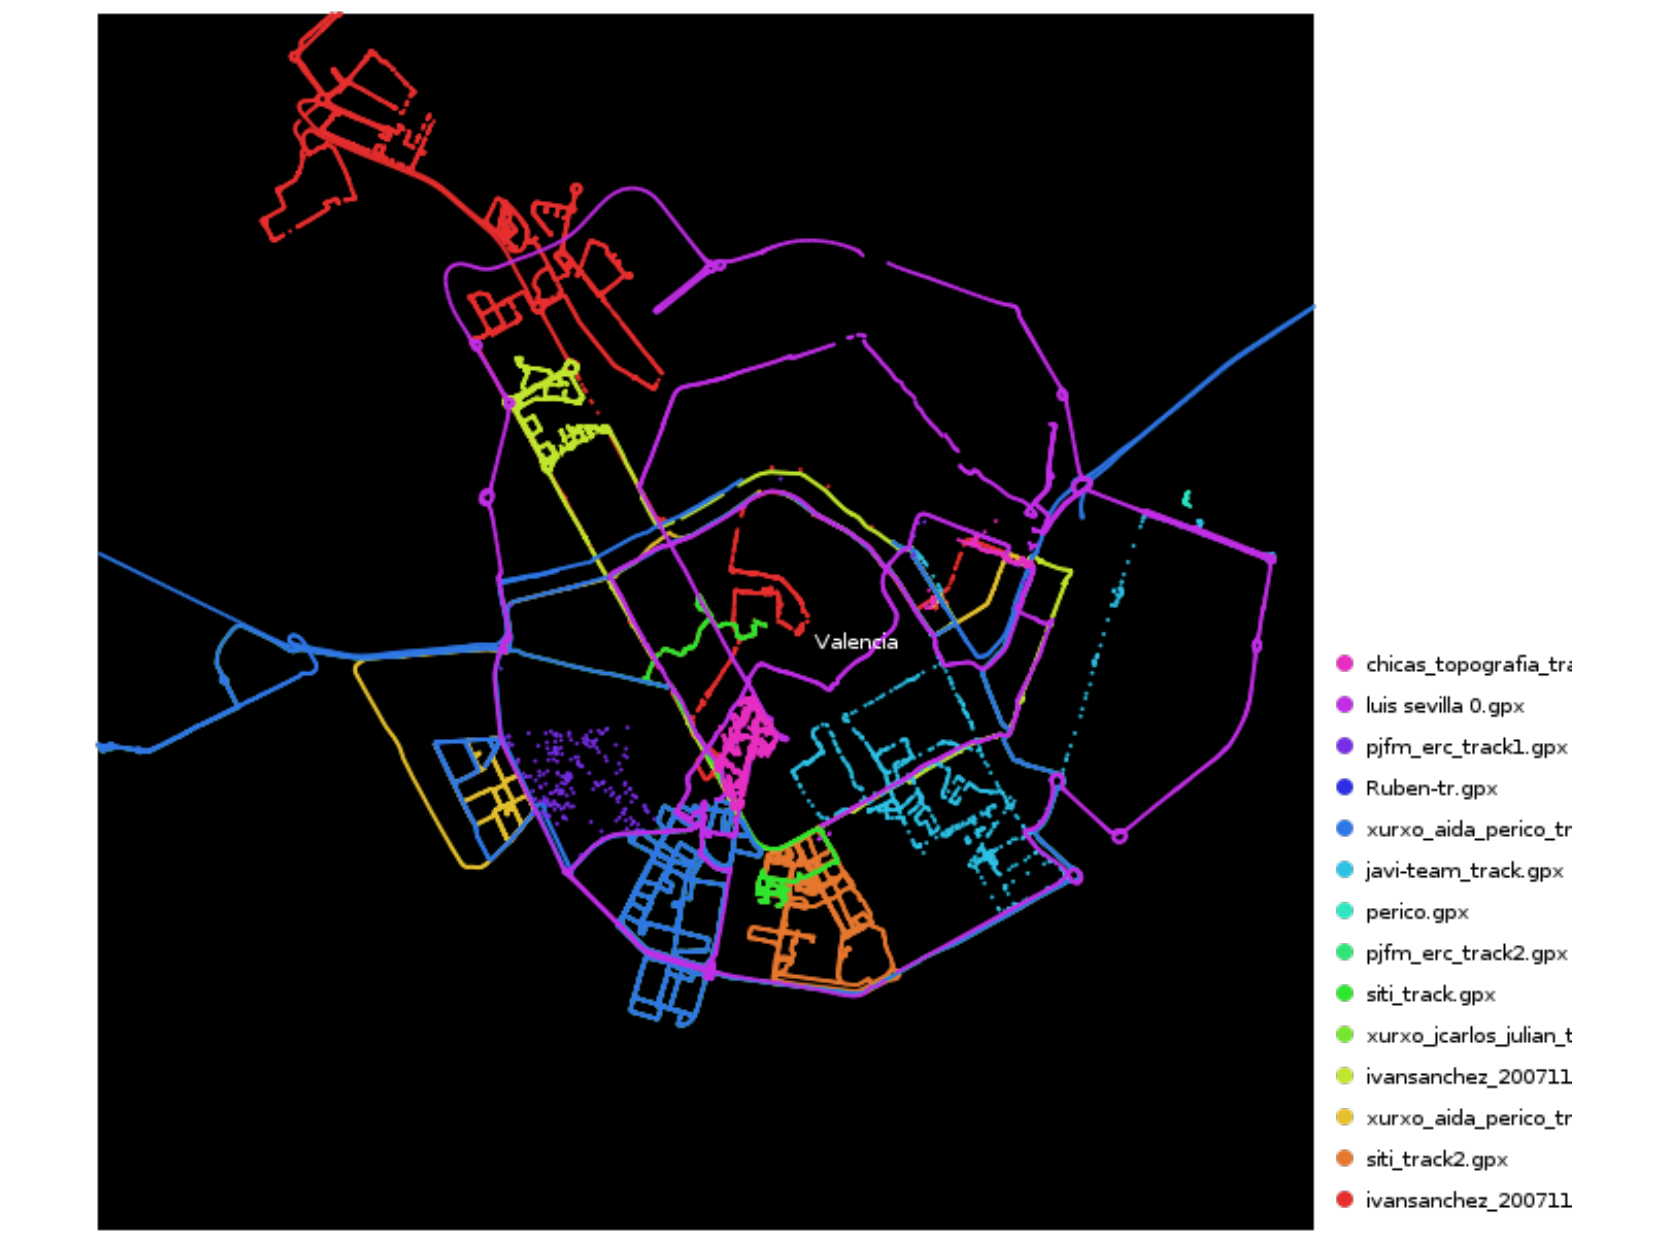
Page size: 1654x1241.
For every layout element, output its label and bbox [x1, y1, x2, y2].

picture [88, 4, 1572, 1241]
